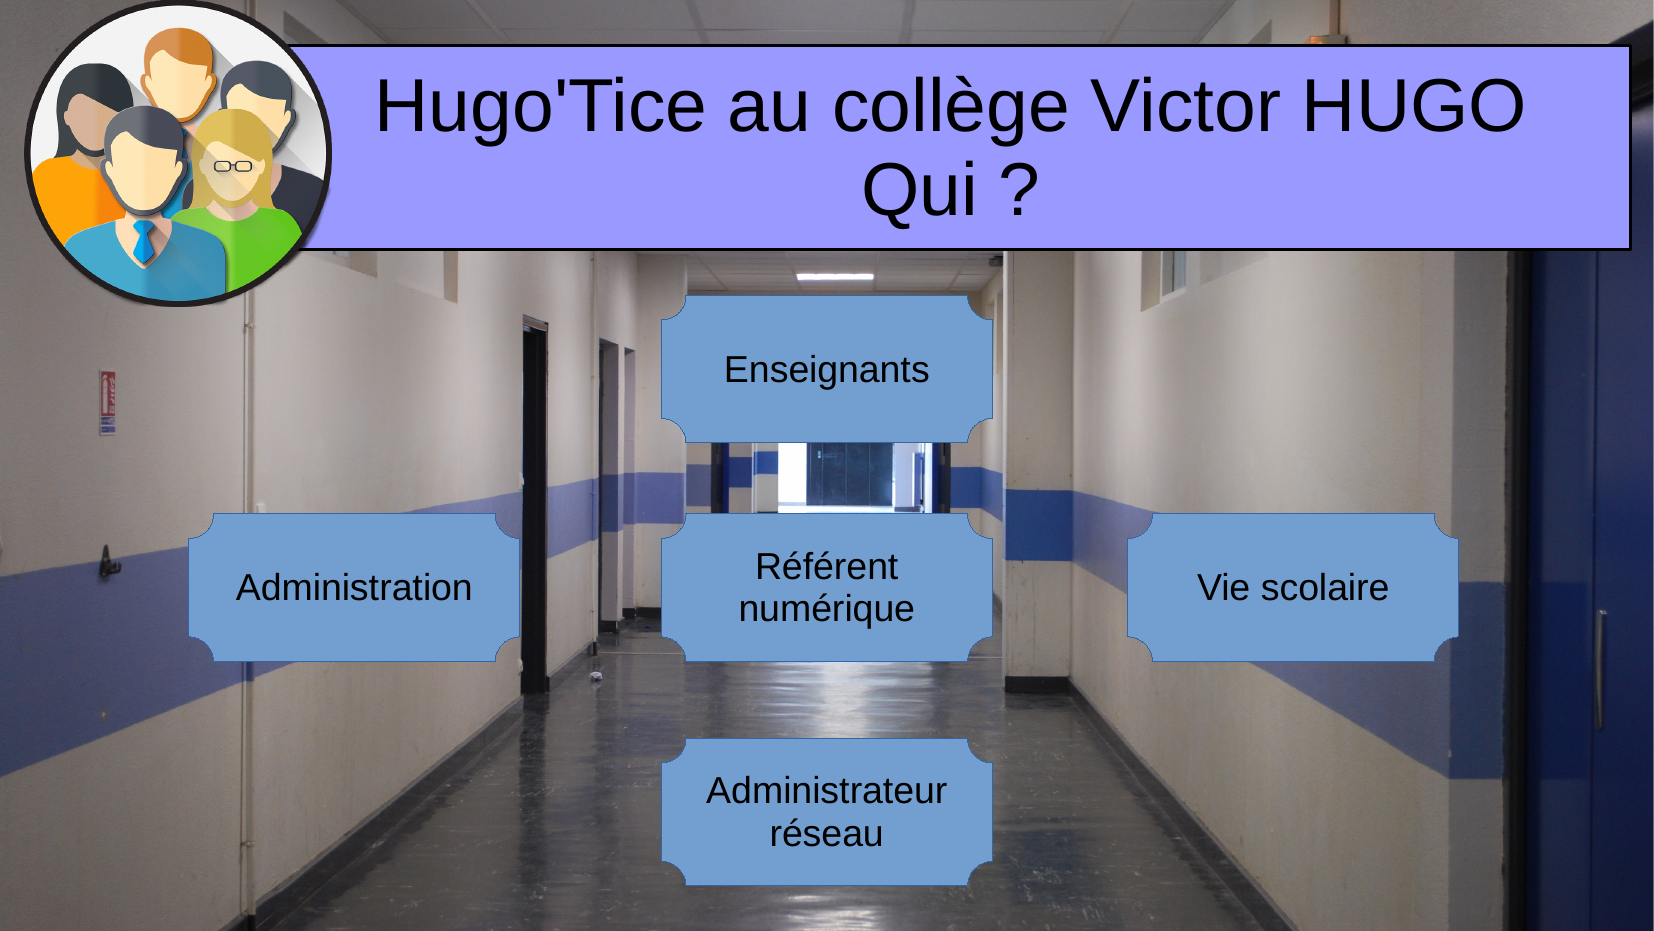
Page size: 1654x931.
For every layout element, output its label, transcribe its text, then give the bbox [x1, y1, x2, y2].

text_box Référent numérique [661, 513, 993, 662]
text_box Administrateur réseau [661, 738, 993, 886]
text_box Administration [188, 513, 520, 662]
text_box Enseignants [661, 295, 993, 443]
text_box Vie scolaire [1127, 513, 1459, 662]
picture [0, 0, 1654, 931]
text_box Hugo'Tice au collège Victor HUGO Qui ? [332, 45, 1631, 250]
